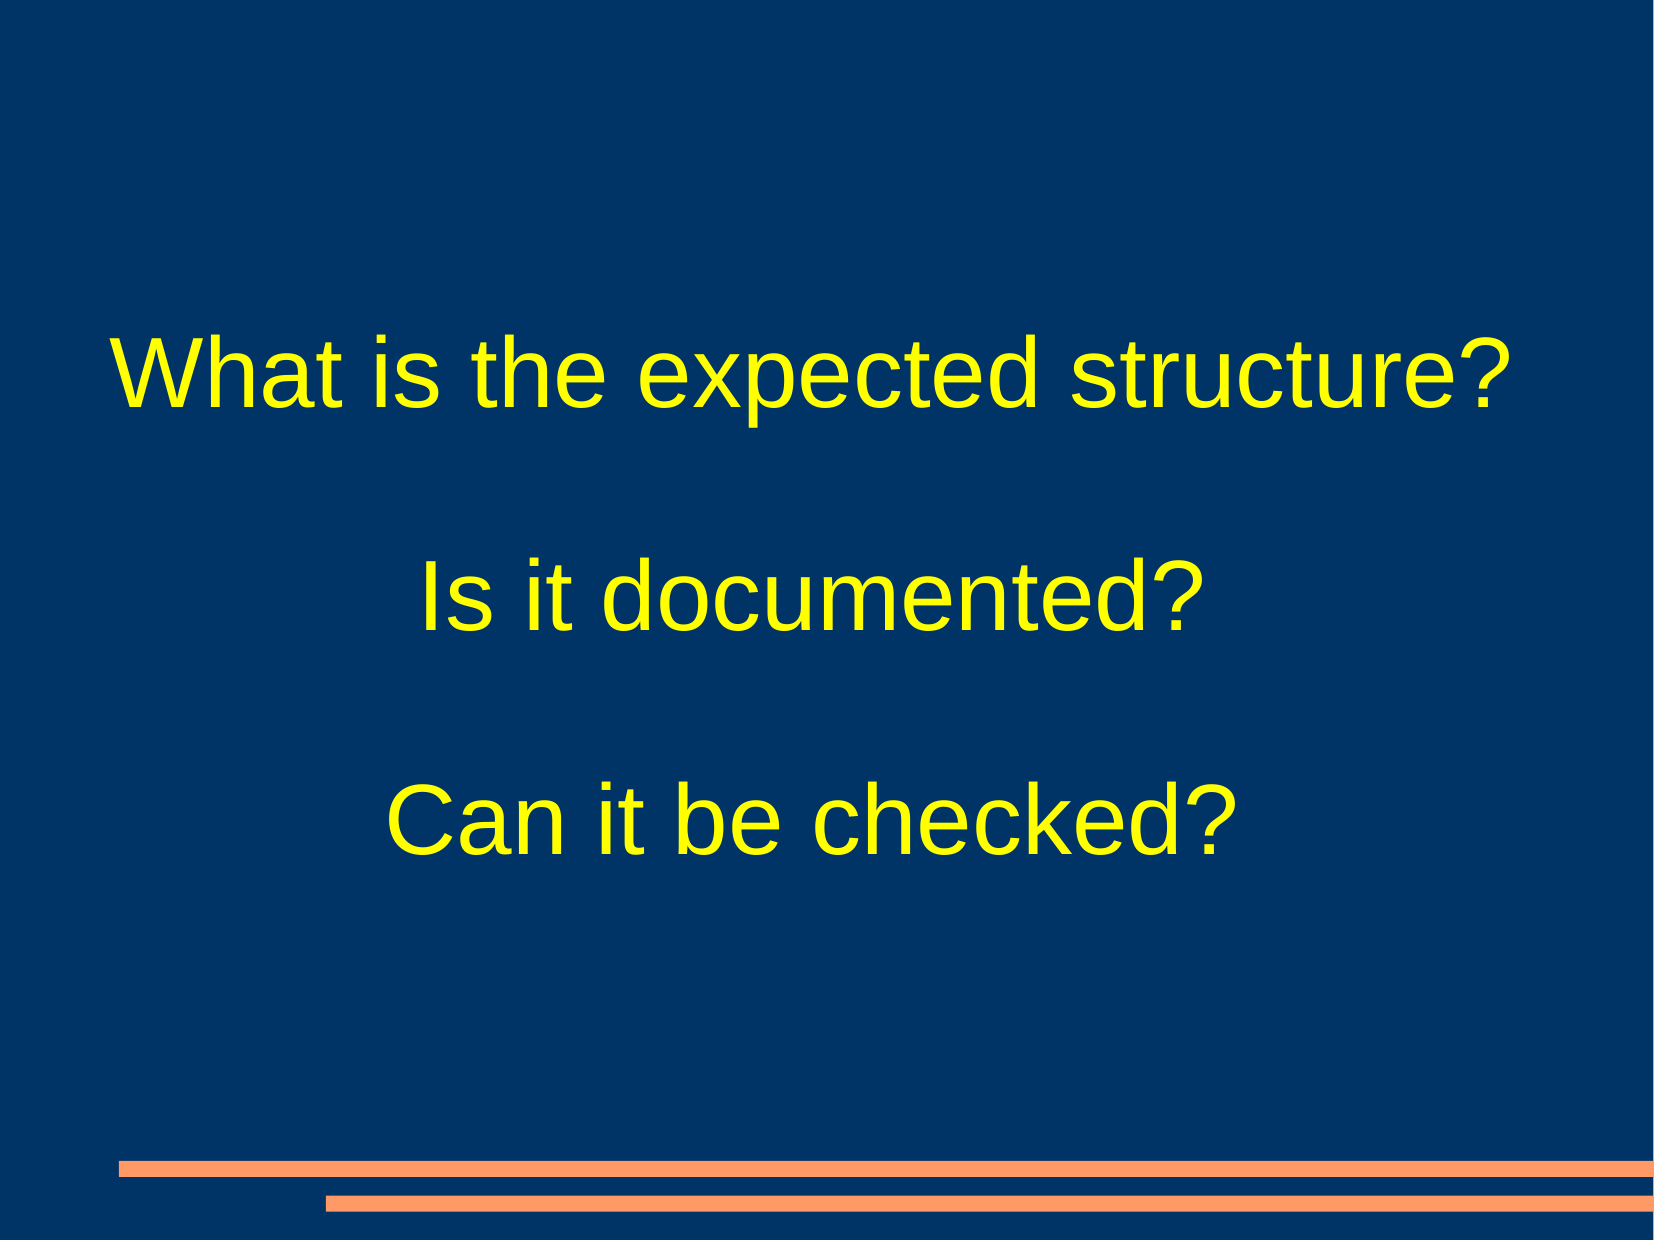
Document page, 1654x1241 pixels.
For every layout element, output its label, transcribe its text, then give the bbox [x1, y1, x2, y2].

text_box What is the expected structure? Is it documented? Can it be checked? [94, 309, 1530, 883]
